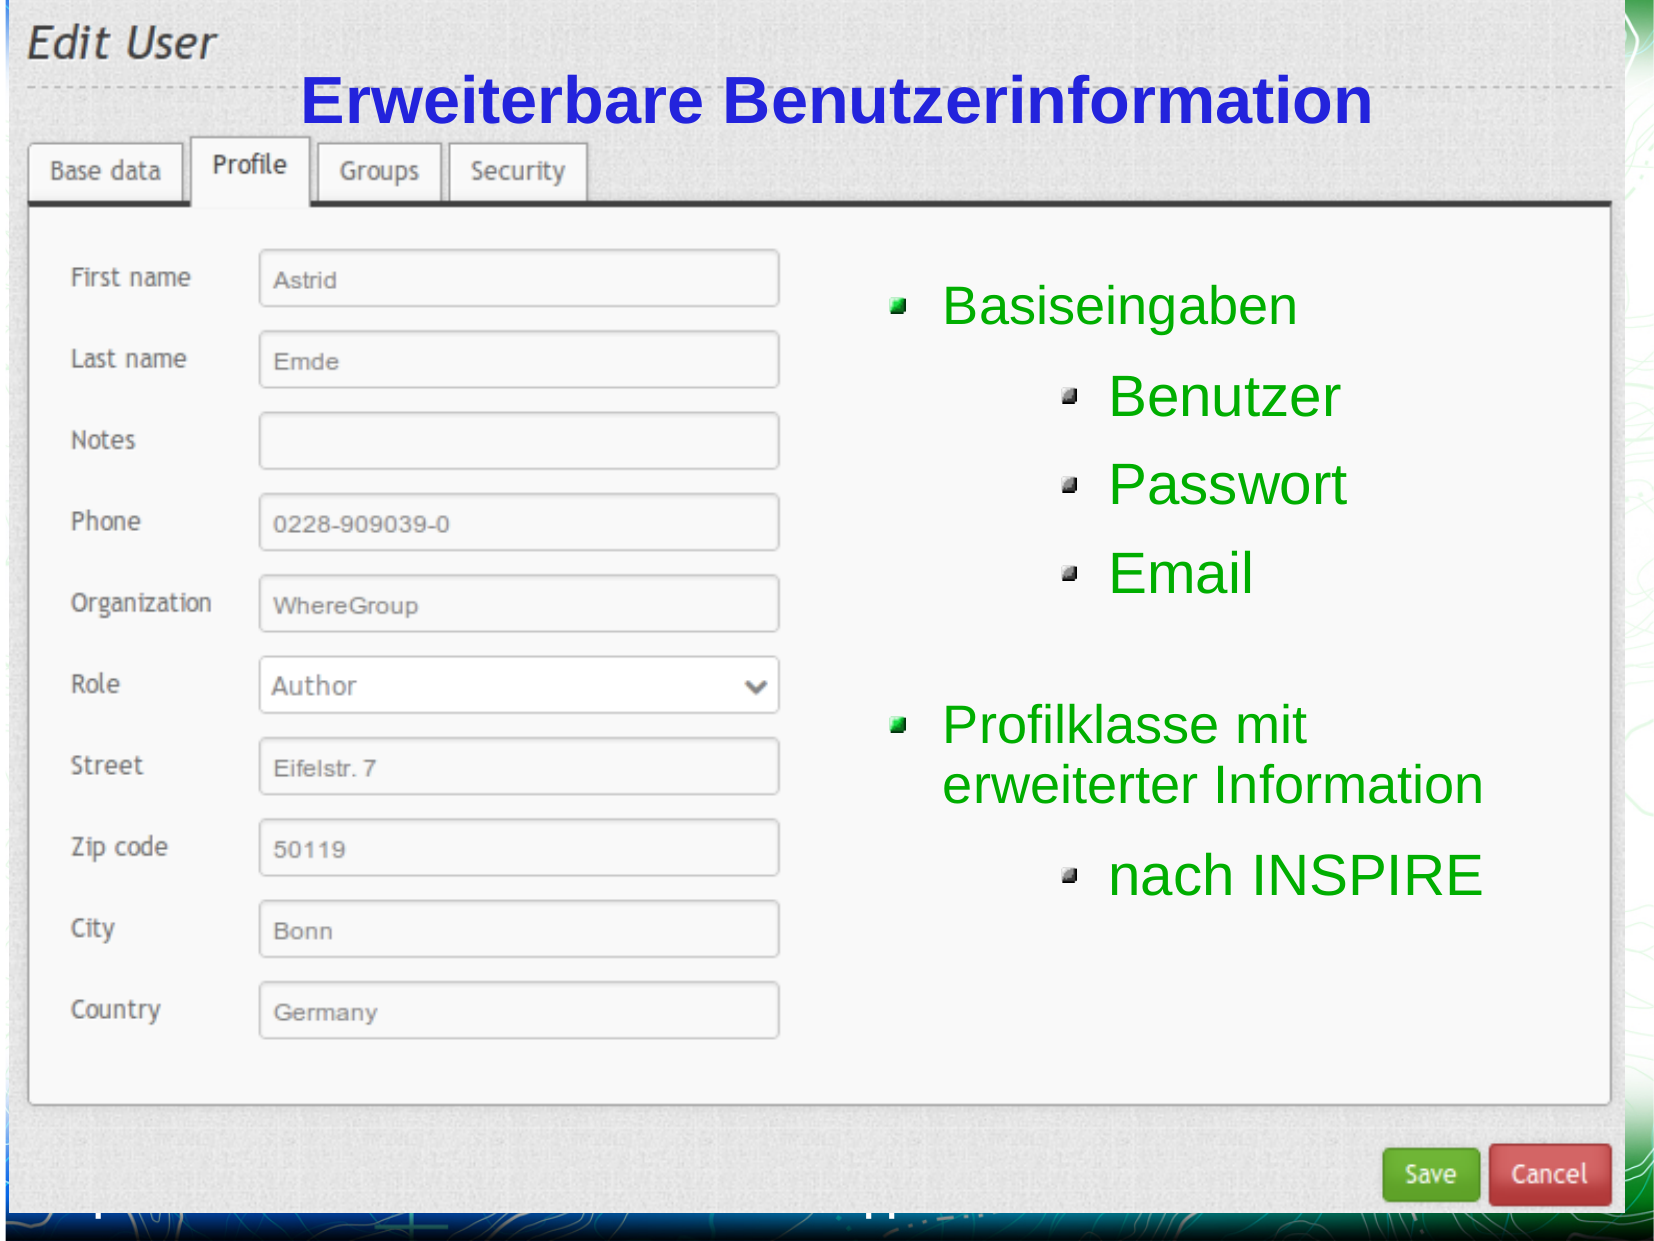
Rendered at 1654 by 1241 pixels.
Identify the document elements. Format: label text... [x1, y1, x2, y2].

list Basiseingaben Benutzer Passwort Email Profilklasse mit erweiterter Information nach INSPIRE [872, 275, 1552, 1094]
title Erweiterbare Benutzerinformation [94, 26, 1583, 174]
picture [5, 0, 1654, 1241]
